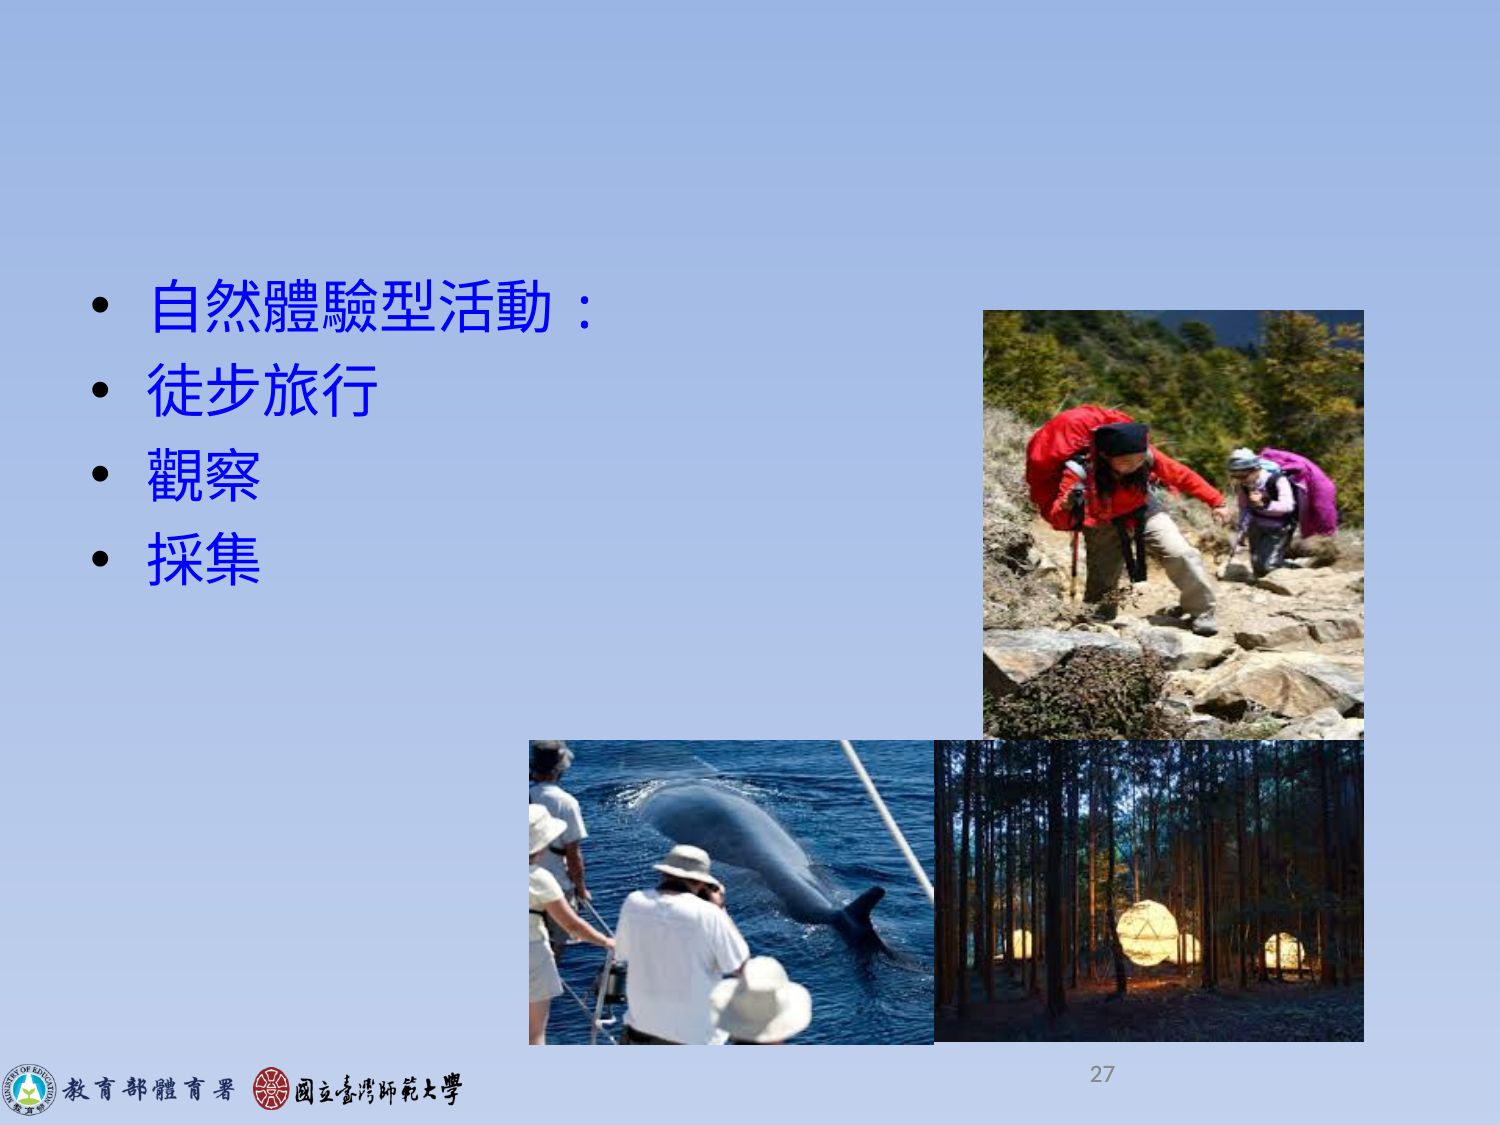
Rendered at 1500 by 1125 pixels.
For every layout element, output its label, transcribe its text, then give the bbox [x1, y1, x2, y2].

picture [529, 310, 1364, 1045]
text_box [1074, 1042, 1426, 1103]
list 自然體驗型活動: 徒步旅行 觀察 採集 [75, 262, 738, 1005]
